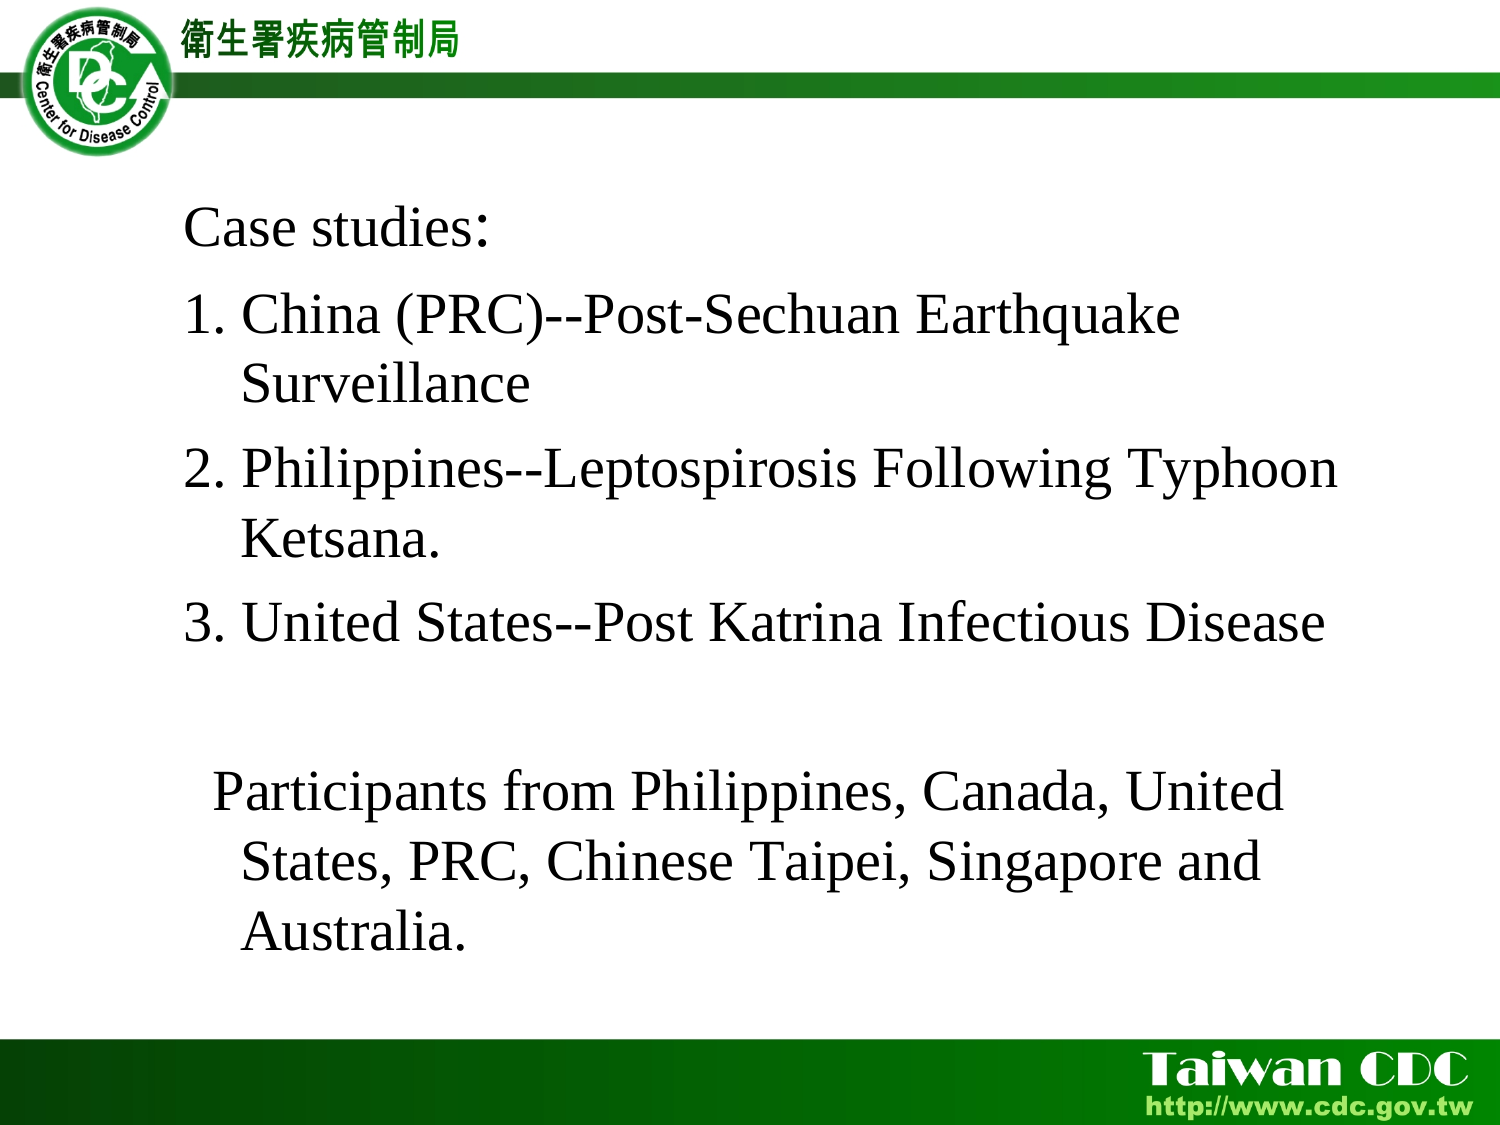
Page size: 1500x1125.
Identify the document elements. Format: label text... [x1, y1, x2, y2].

list Case studies: 1. China (PRC)--Post-Sechuan Earthquake Surveillance 2. Philippines--Leptospirosis Following Typhoon Ketsana. 3. United States--Post Katrina Infectious Disease Participants from Philippines, Canada, United States, PRC, Chinese Taipei, Singapore and Australia. [112, 172, 1447, 1001]
